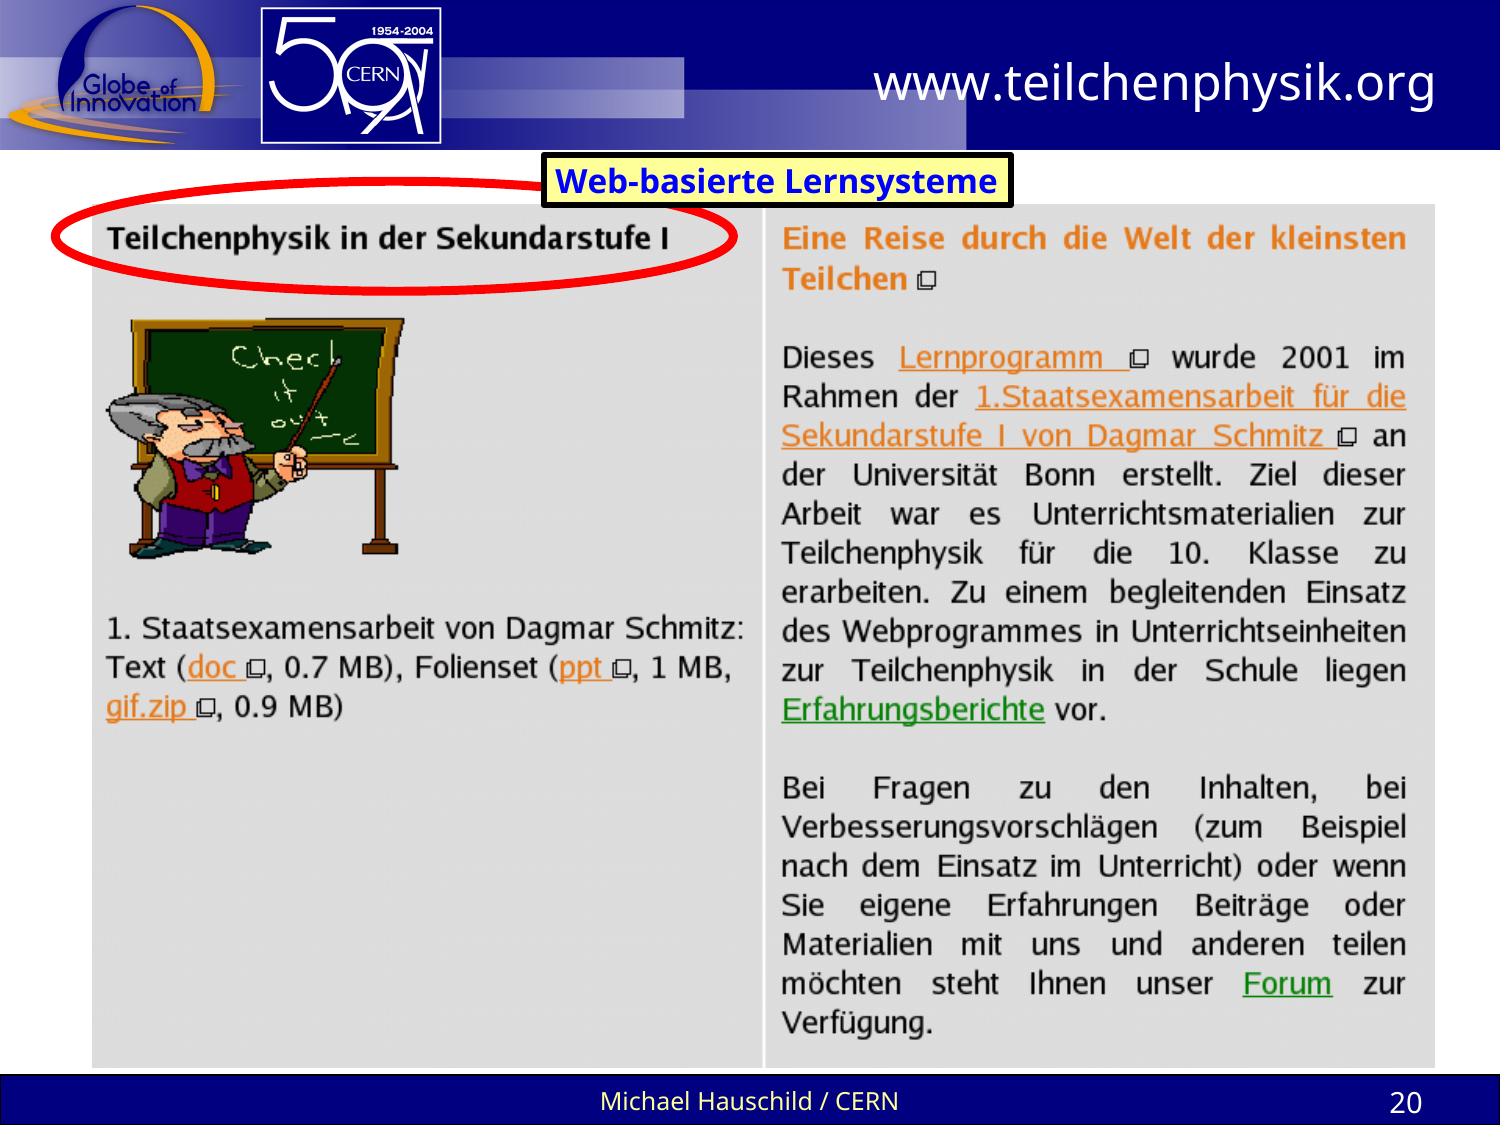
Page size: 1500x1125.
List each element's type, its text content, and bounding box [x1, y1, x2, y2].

text_box Web-basierte Lernsysteme [543, 154, 992, 200]
picture [0, 0, 1500, 150]
picture [92, 204, 728, 286]
title www.teilchenphysik.org [450, 37, 1438, 126]
picture [92, 204, 1435, 1068]
